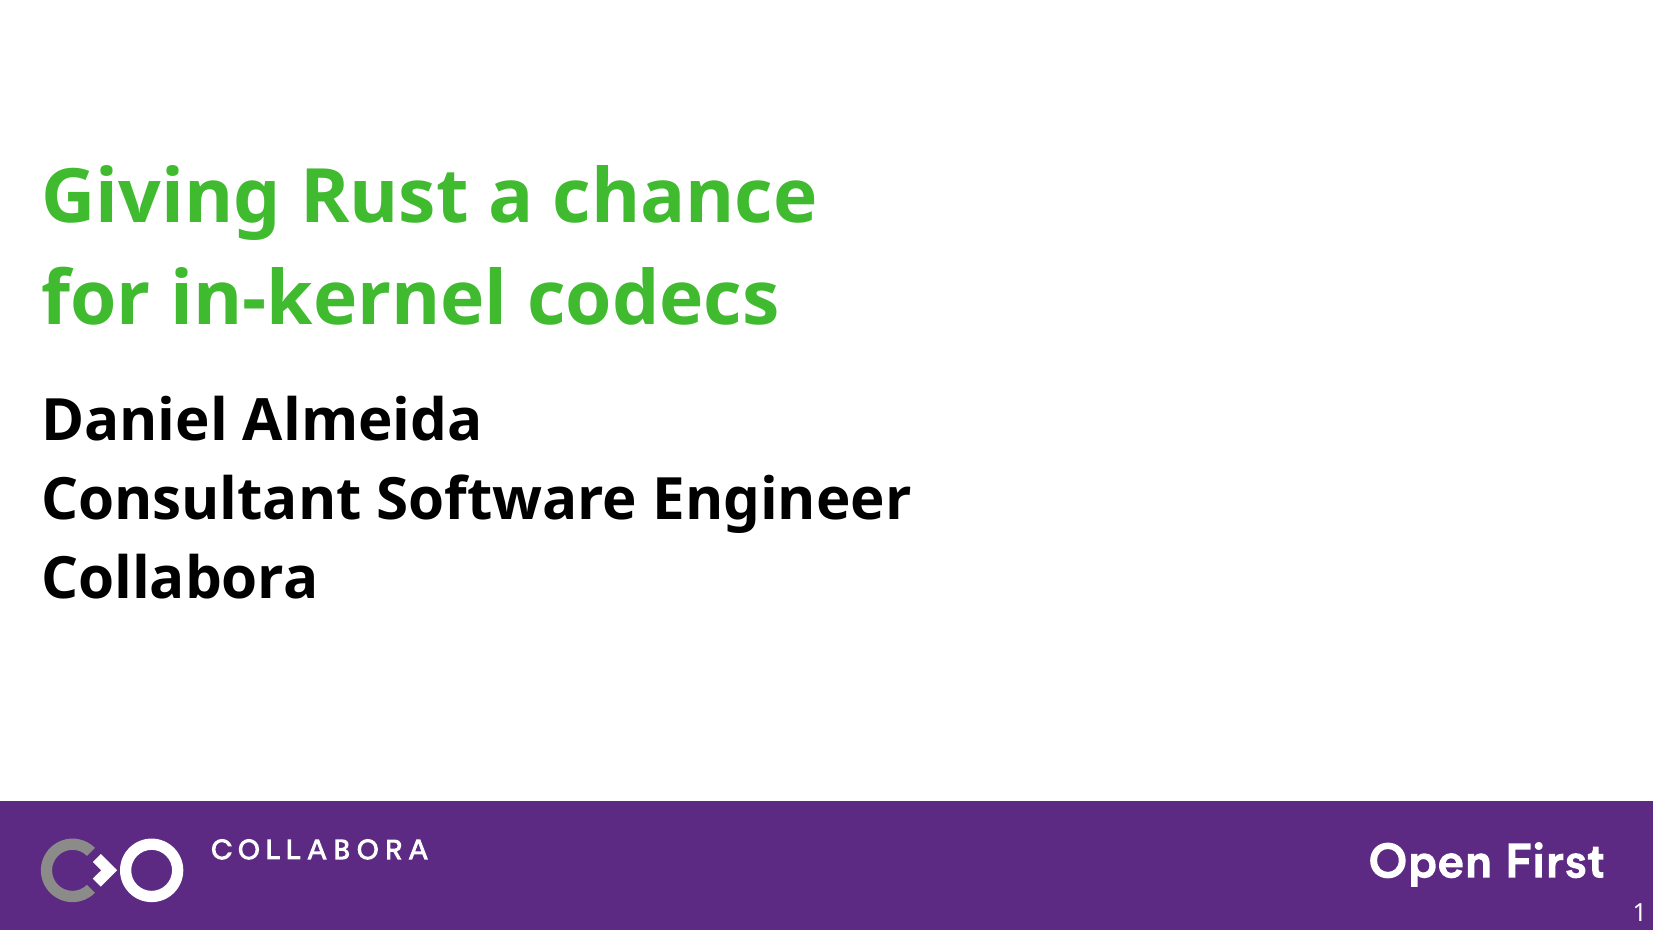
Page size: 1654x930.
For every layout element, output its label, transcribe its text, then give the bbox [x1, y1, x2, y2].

subtitle Daniel Almeida Consultant Software Engineer Collabora [41, 378, 1613, 771]
title Giving Rust a chance for in-kernel codecs [41, 132, 820, 357]
